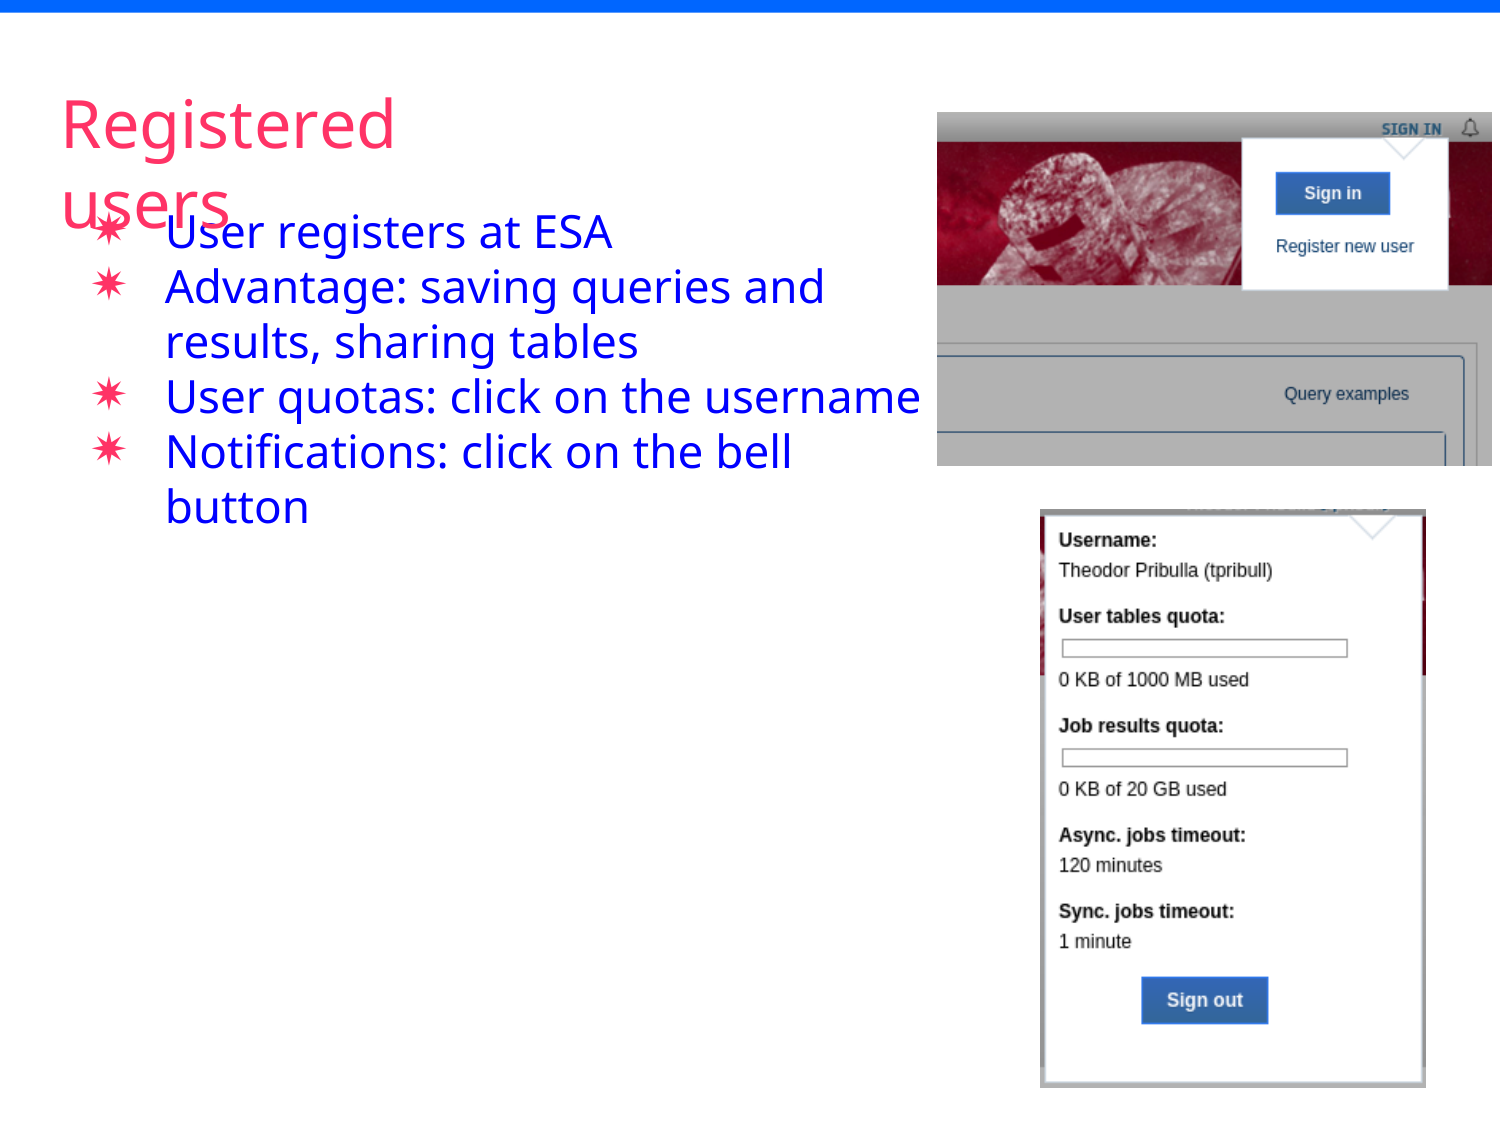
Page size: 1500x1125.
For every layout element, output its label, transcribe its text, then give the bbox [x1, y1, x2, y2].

picture [1040, 509, 1426, 1088]
picture [937, 112, 1492, 466]
text_box Registered users [45, 75, 601, 170]
text_box User registers at ESA Advantage: saving queries and results, sharing tables User quotas: click on the username Notifications: click on the bell button [75, 135, 938, 488]
